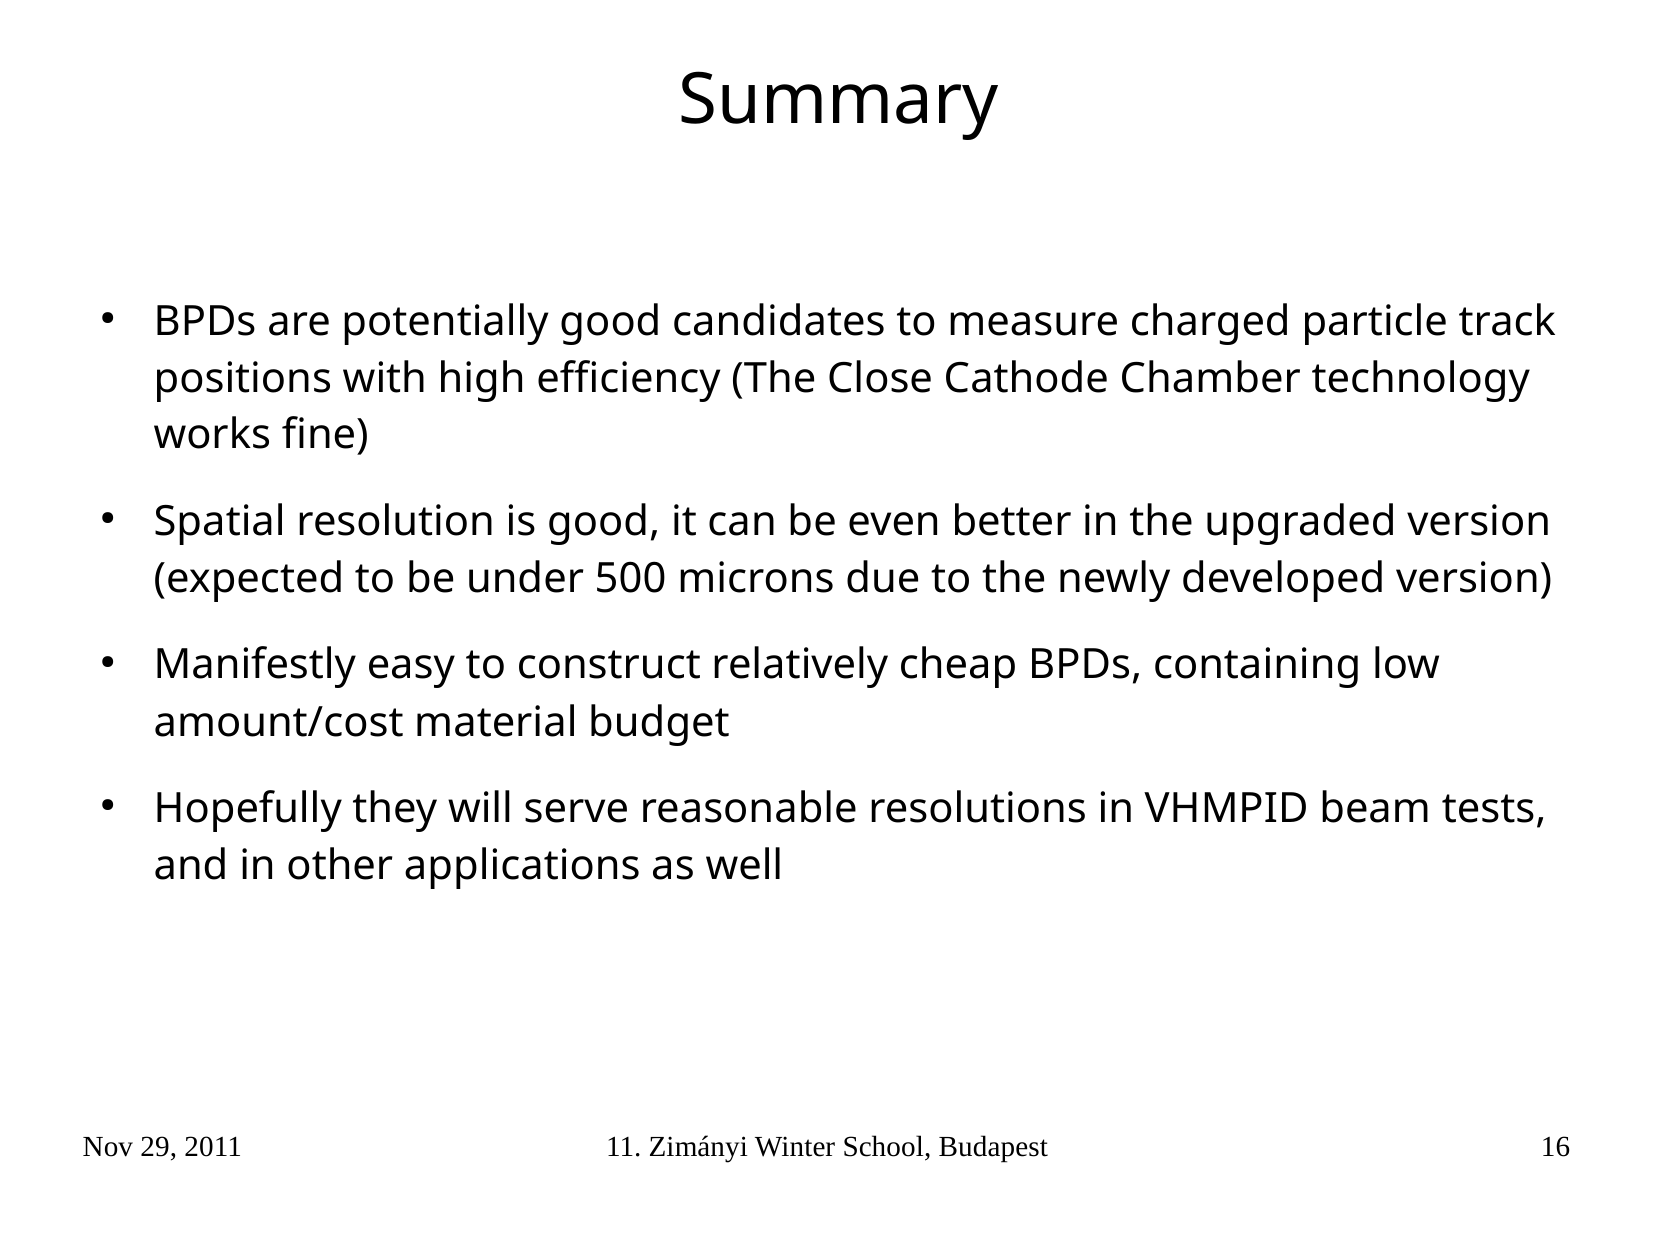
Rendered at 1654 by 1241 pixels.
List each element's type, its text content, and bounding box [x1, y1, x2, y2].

list BPDs are potentially good candidates to measure charged particle track positions with high efficiency (The Close Cathode Chamber technology works fine) Spatial resolution is good, it can be even better in the upgraded version (expected to be under 500 microns due to the newly developed version) Manifestly easy to construct relatively cheap BPDs, containing low amount/cost material budget Hopefully they will serve reasonable resolutions in VHMPID beam tests, and in other applications as well [82, 290, 1571, 1109]
title Summary [82, 0, 1571, 193]
